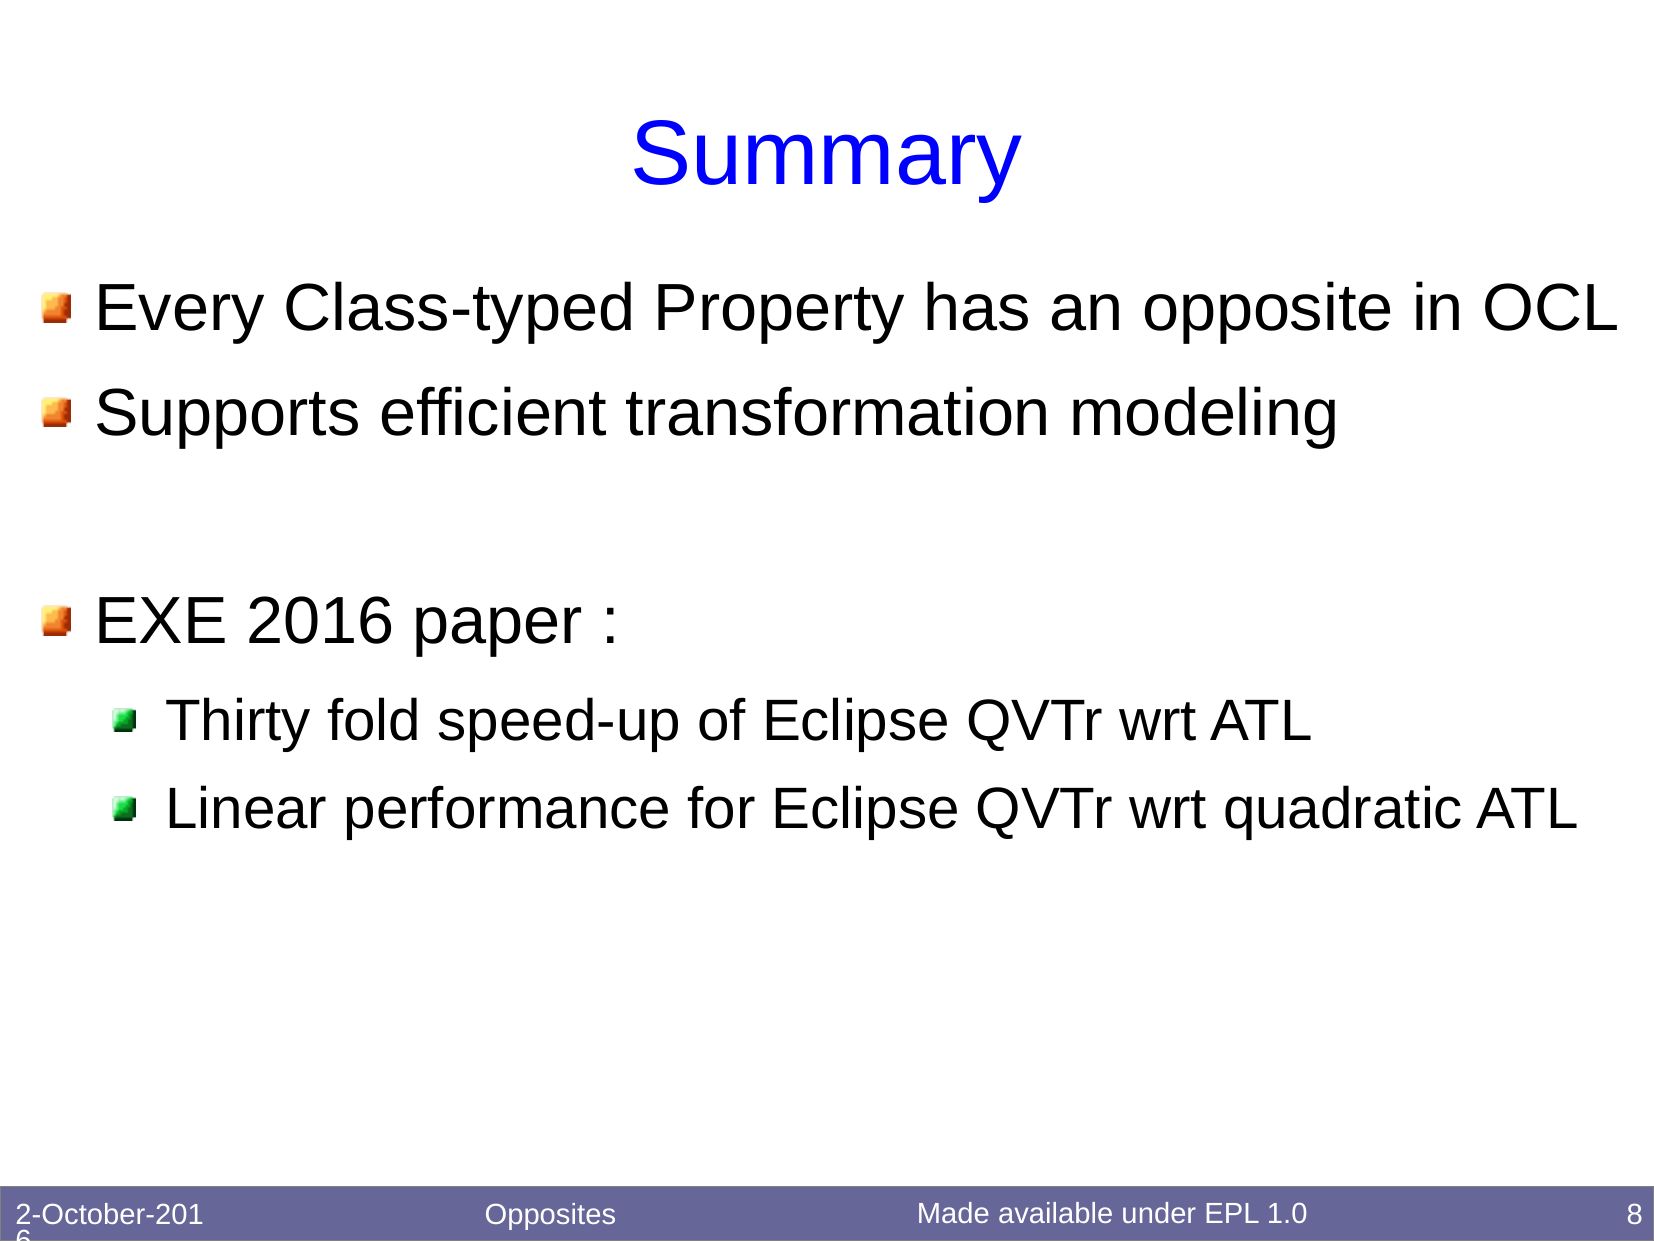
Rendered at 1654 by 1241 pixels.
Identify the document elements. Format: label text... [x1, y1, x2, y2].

title Summary [82, 49, 1571, 257]
list Every Class-typed Property has an opposite in OCL Supports efficient transformation modeling EXE 2016 paper : Thirty fold speed-up of Eclipse QVTr wrt ATL Linear performance for Eclipse QVTr wrt quadratic ATL [23, 270, 1635, 1233]
